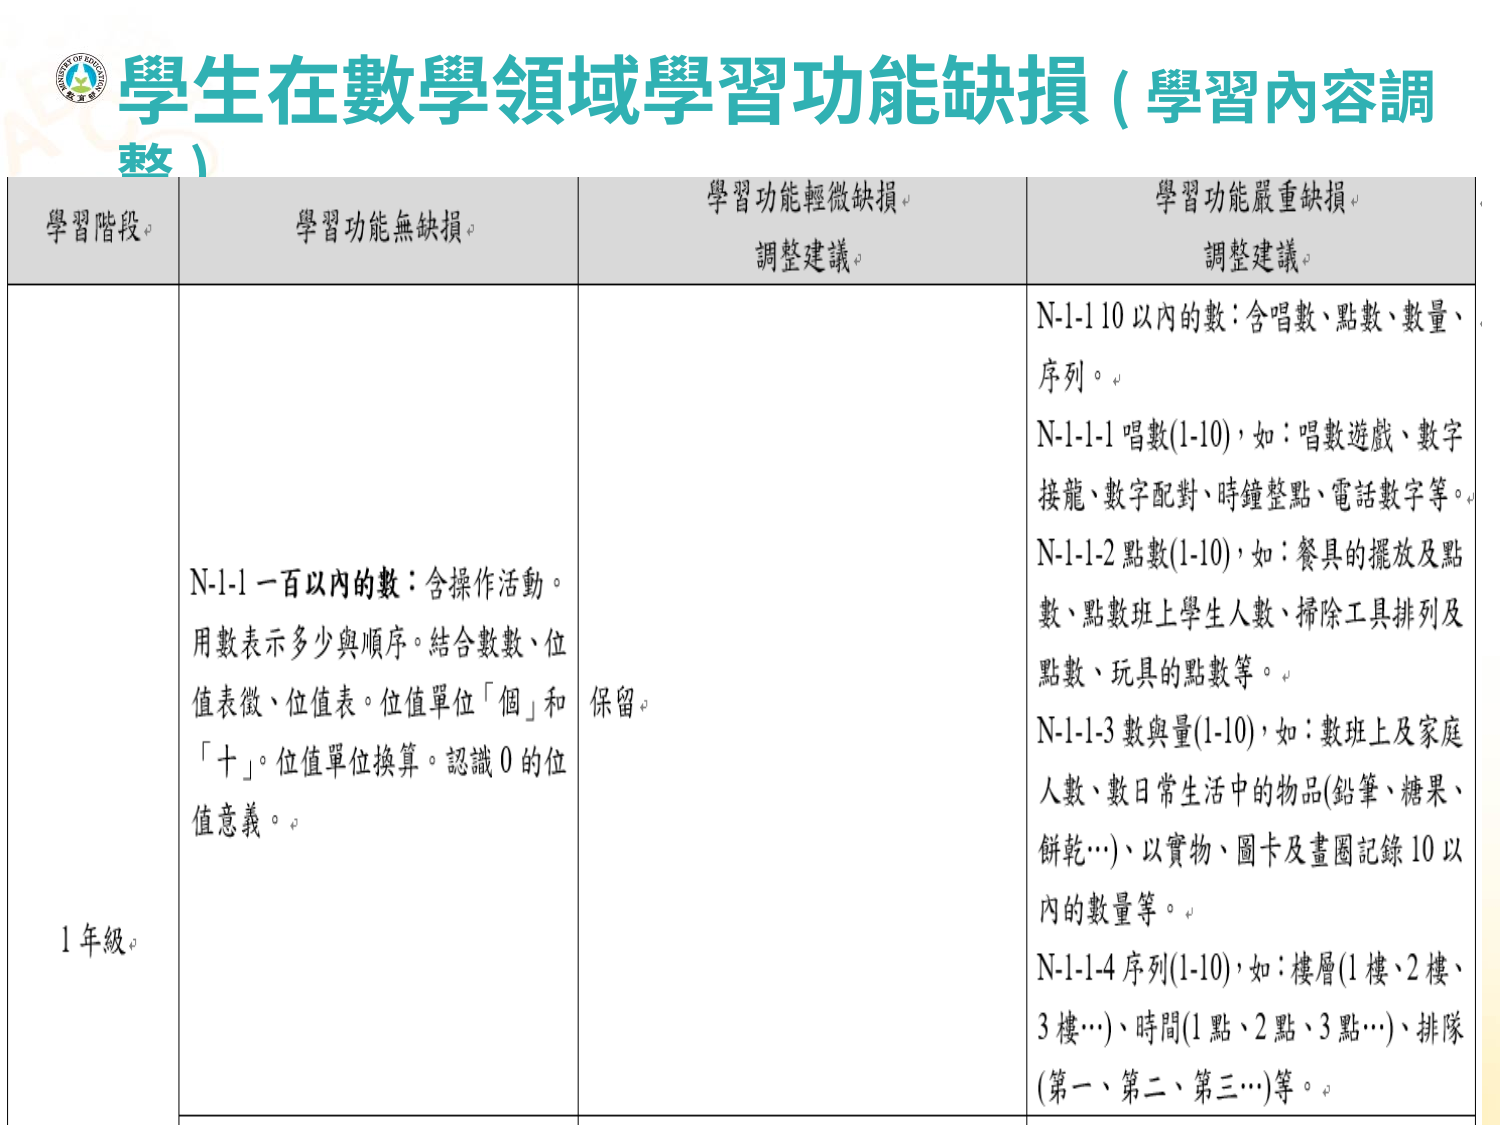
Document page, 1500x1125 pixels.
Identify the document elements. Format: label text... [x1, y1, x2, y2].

title 學生在數學領域學習功能缺損(學習內容調整) [102, 36, 1490, 178]
picture [0, 0, 1500, 1125]
